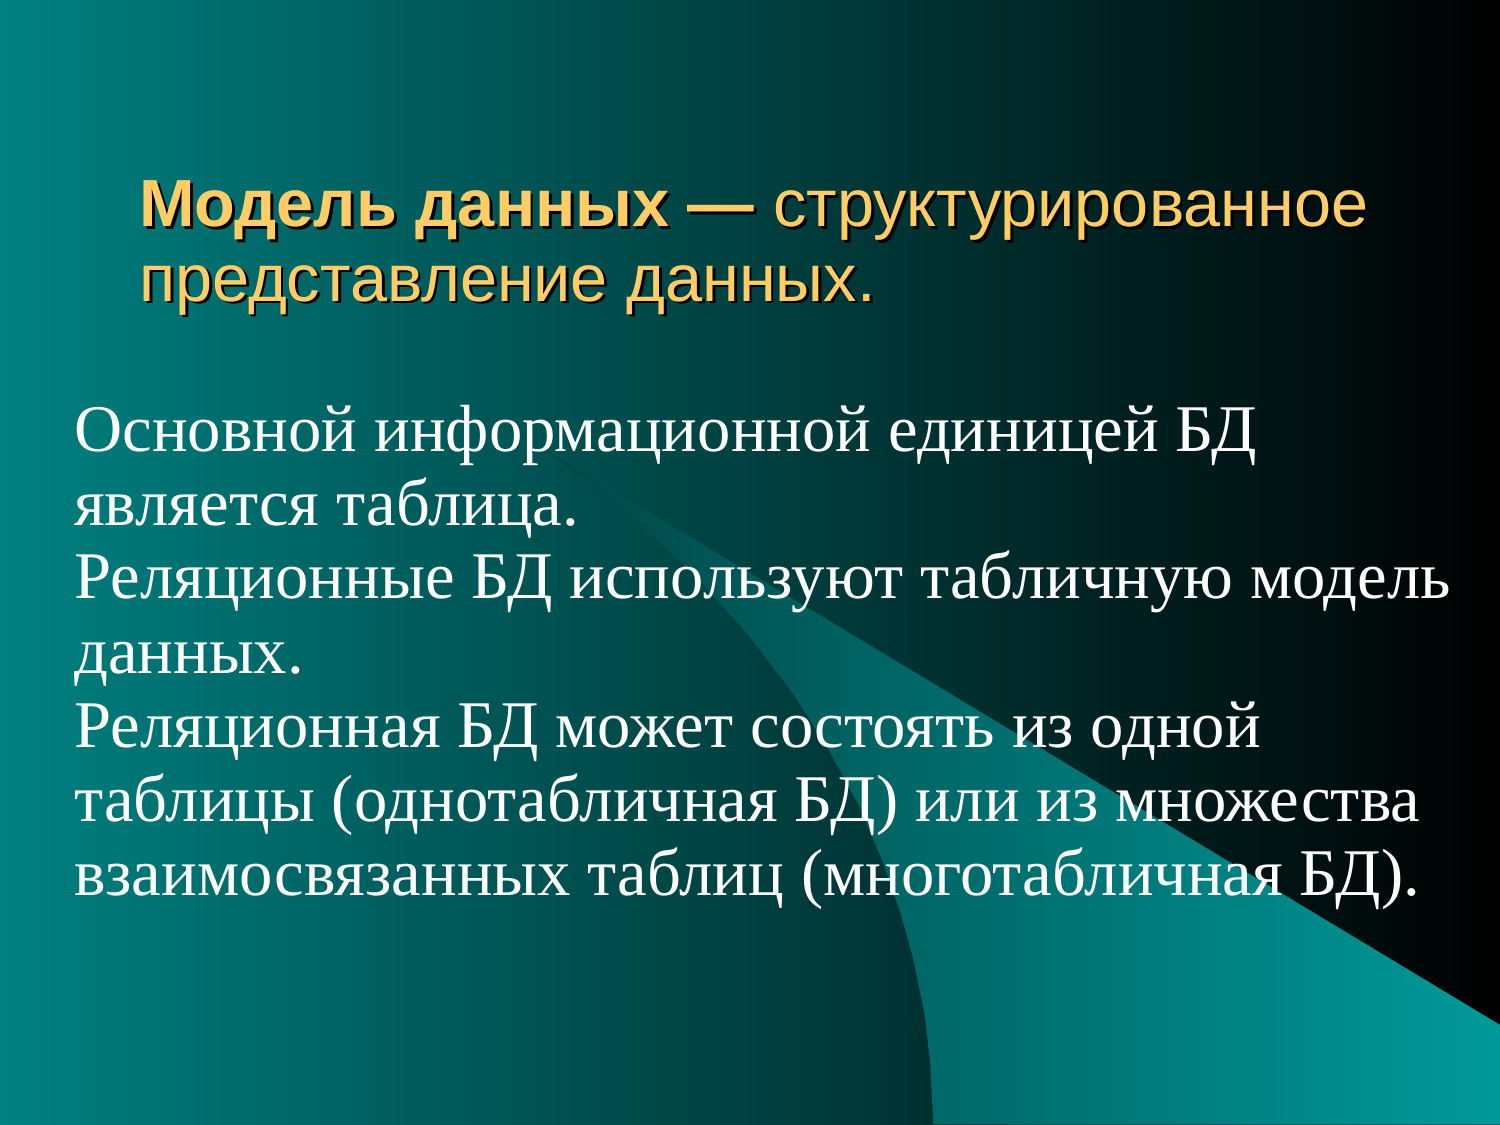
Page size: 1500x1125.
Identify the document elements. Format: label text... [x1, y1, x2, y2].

title Модель данных — структурированное представление данных. [123, 57, 1399, 383]
subtitle Основной информационной единицей БД является таблица. Реляционные БД используют табличную модель данных. Реляционная БД может состоять из одной таблицы (однотабличная БД) или из множества взаимосвязанных таблиц (многотабличная БД). [59, 383, 1500, 1041]
